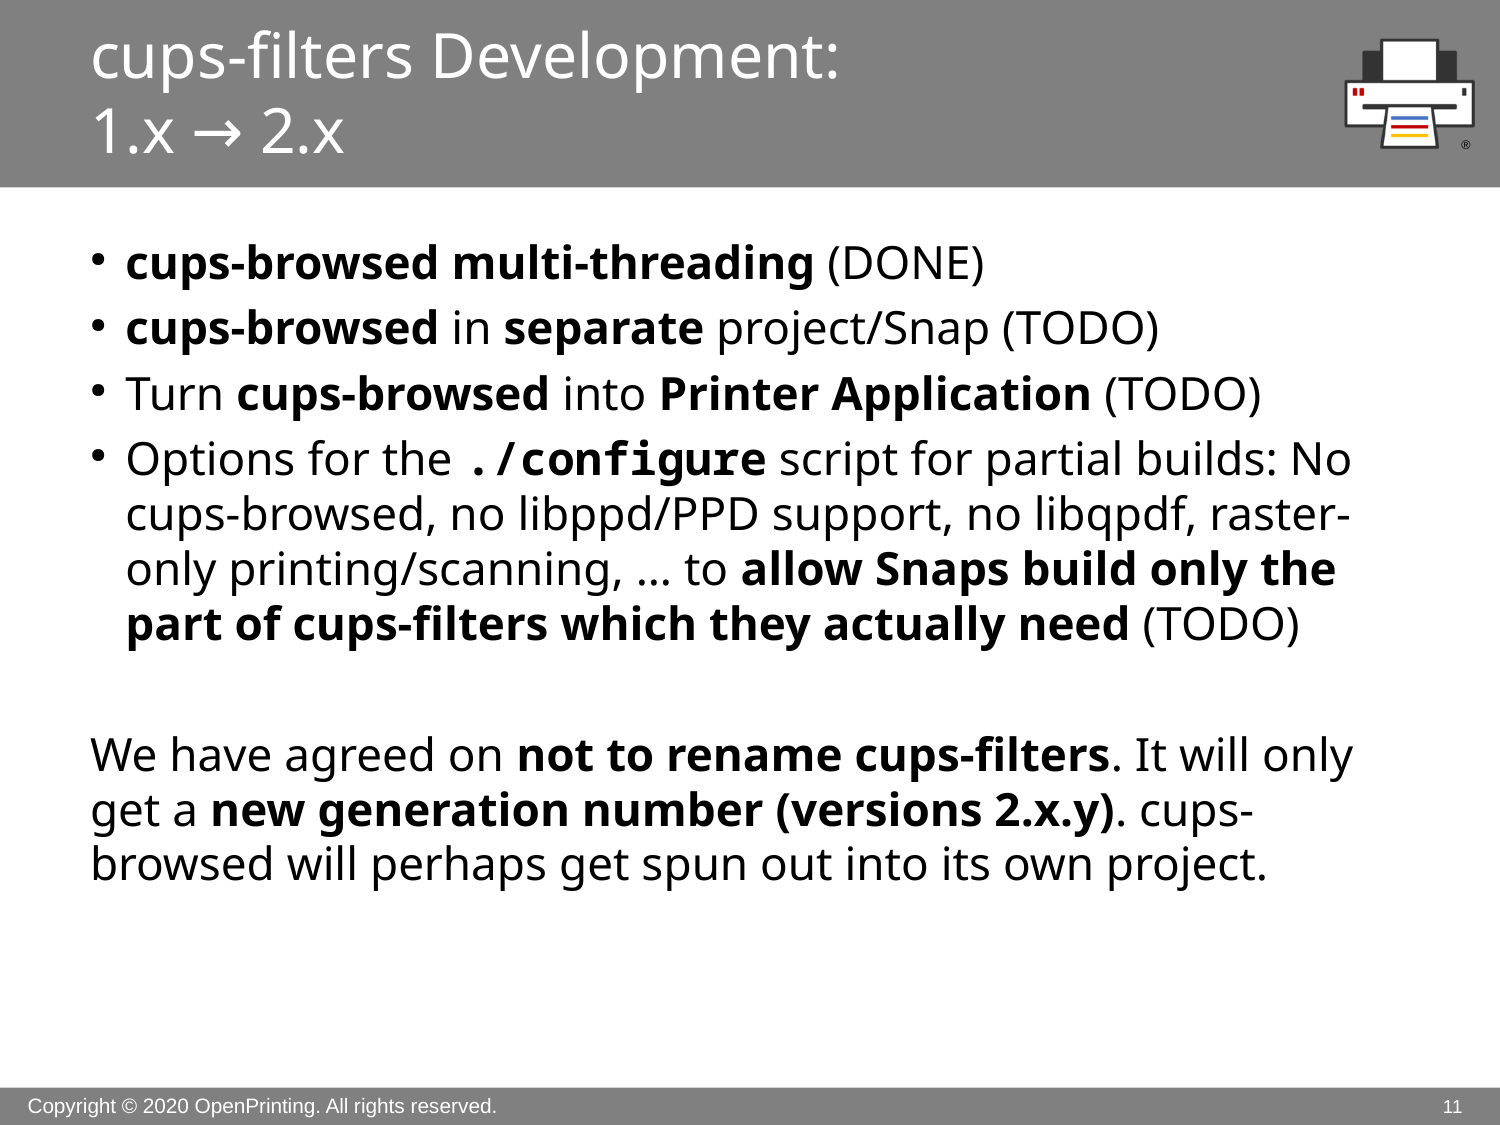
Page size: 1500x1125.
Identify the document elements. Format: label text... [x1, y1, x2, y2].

picture [1339, 33, 1480, 154]
title cups-filters Development: 1.x → 2.x [75, 7, 1317, 175]
slide_number <number> [1405, 1087, 1500, 1125]
list cups-browsed multi-threading (DONE) cups-browsed in separate project/Snap (TODO) Turn cups-browsed into Printer Application (TODO) Options for the ./configure script for partial builds: No cups-browsed, no libppd/PPD support, no libqpdf, raster-only printing/scanning, … to allow Snaps build only the part of cups-filters which they actually need (TODO) We have agreed on not to rename cups-filters. It will only get a new generation number (versions 2.x.y). cups-browsed will perhaps get spun out into its own project. [75, 224, 1425, 1067]
